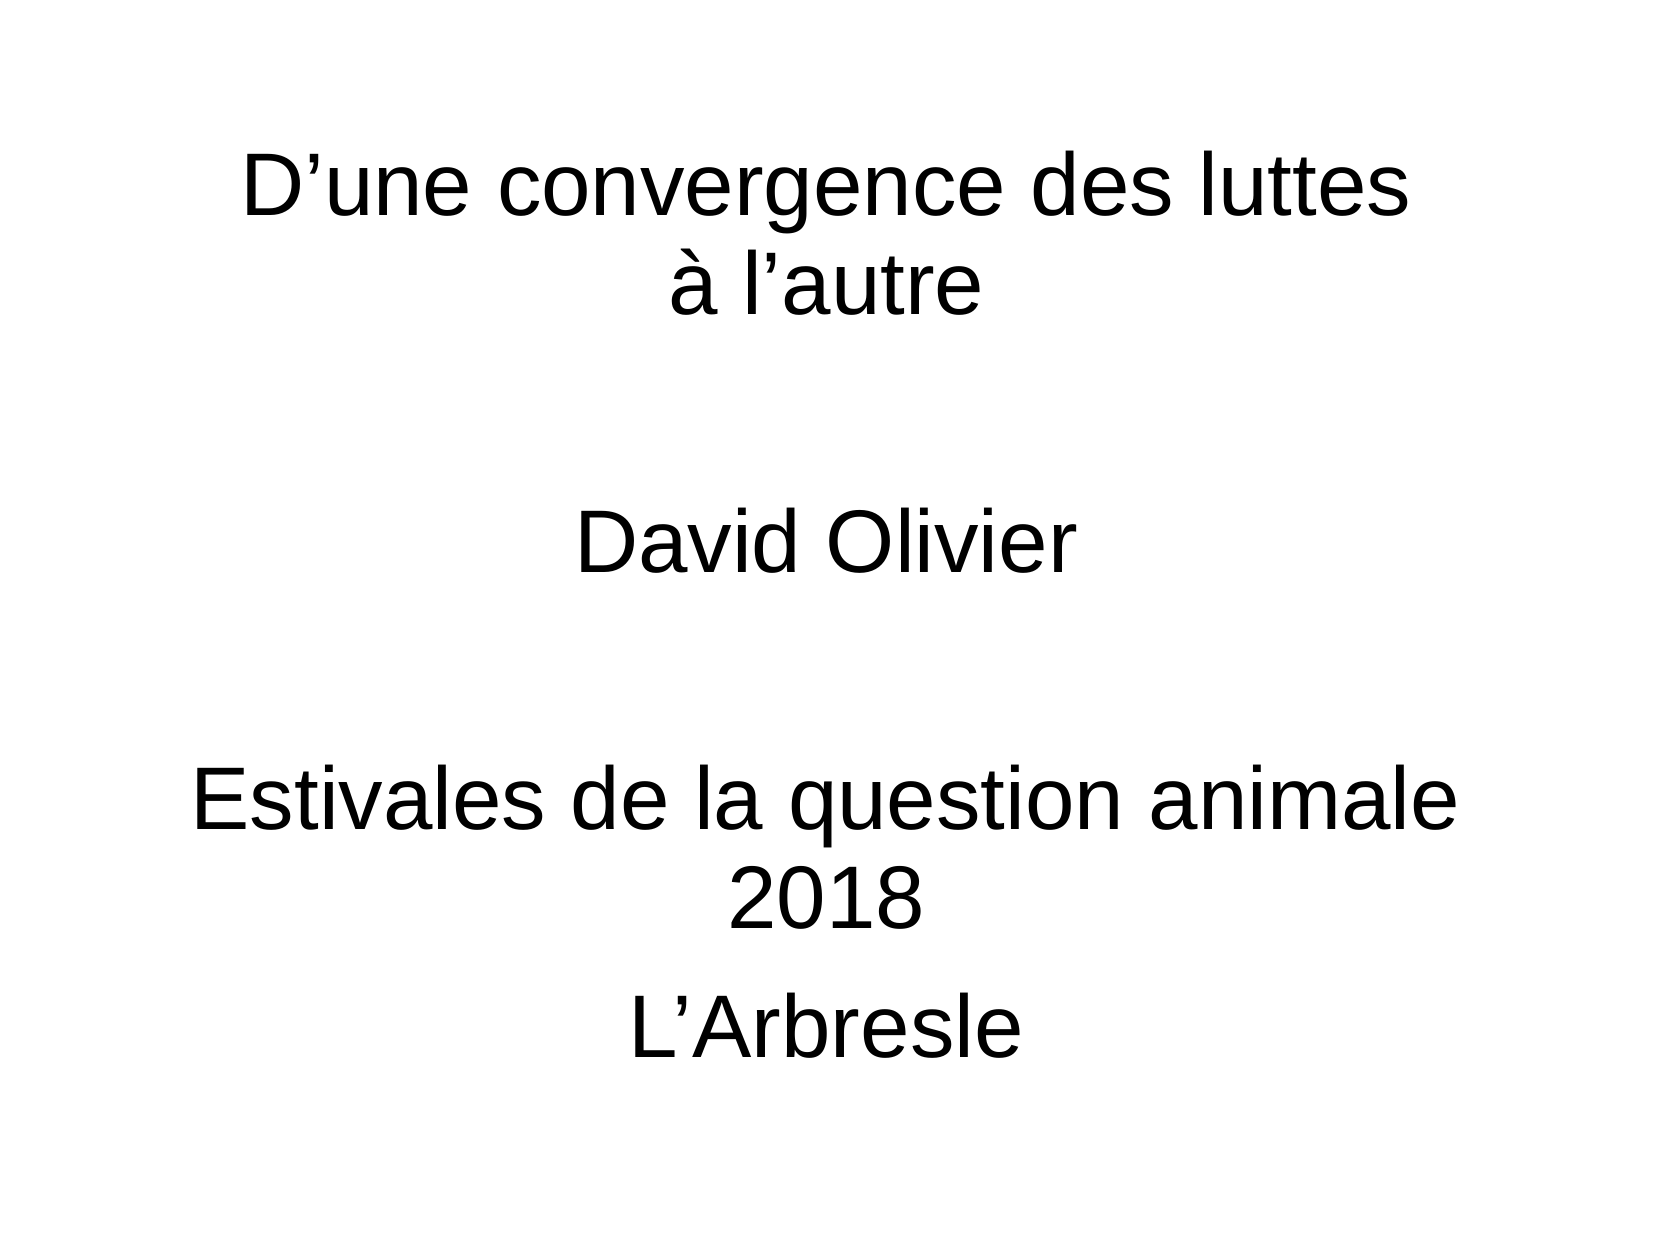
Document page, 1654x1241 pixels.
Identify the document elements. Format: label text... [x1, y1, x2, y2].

list D’une convergence des luttes à l’autre David Olivier Estivales de la question animale 2018 L’Arbresle [82, 135, 1571, 1156]
